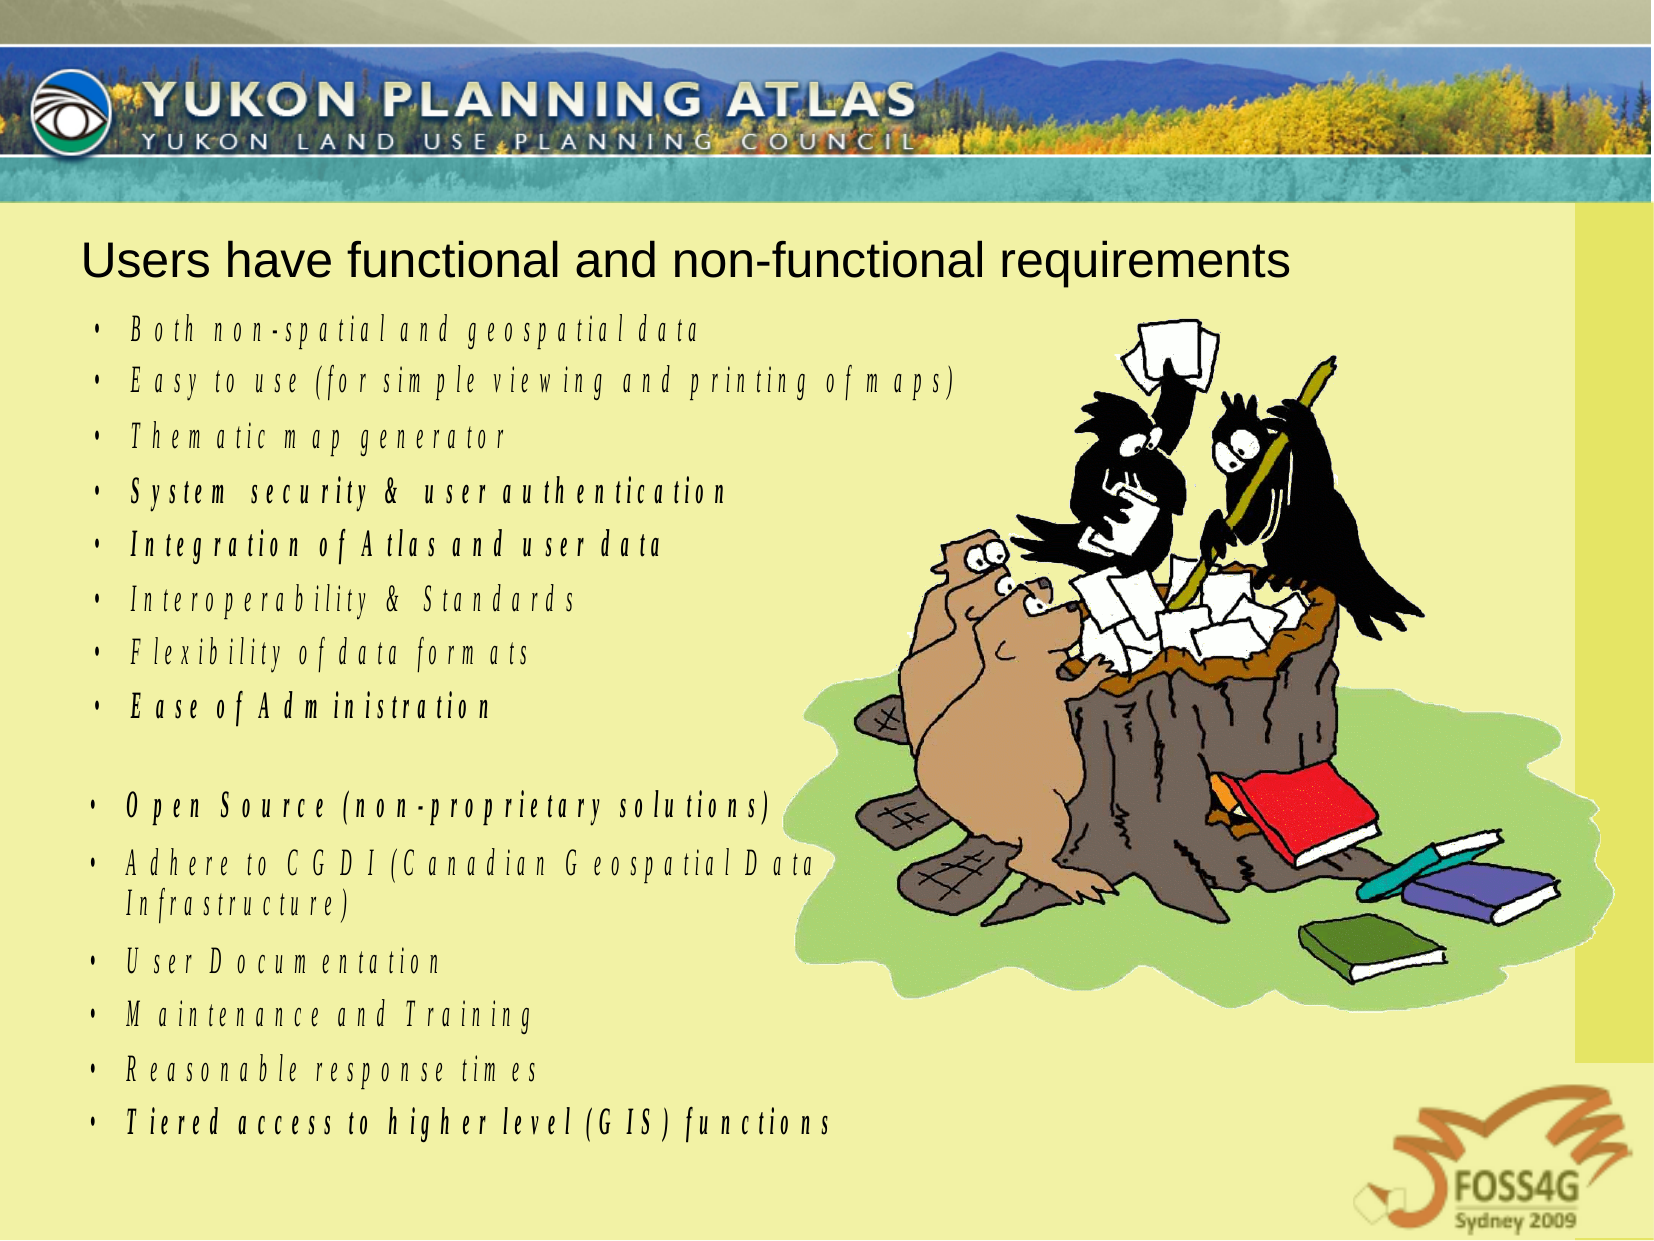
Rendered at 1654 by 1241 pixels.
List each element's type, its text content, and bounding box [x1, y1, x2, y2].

text_box Users have functional and non-functional requirements [65, 225, 747, 296]
picture [0, 0, 1651, 1241]
